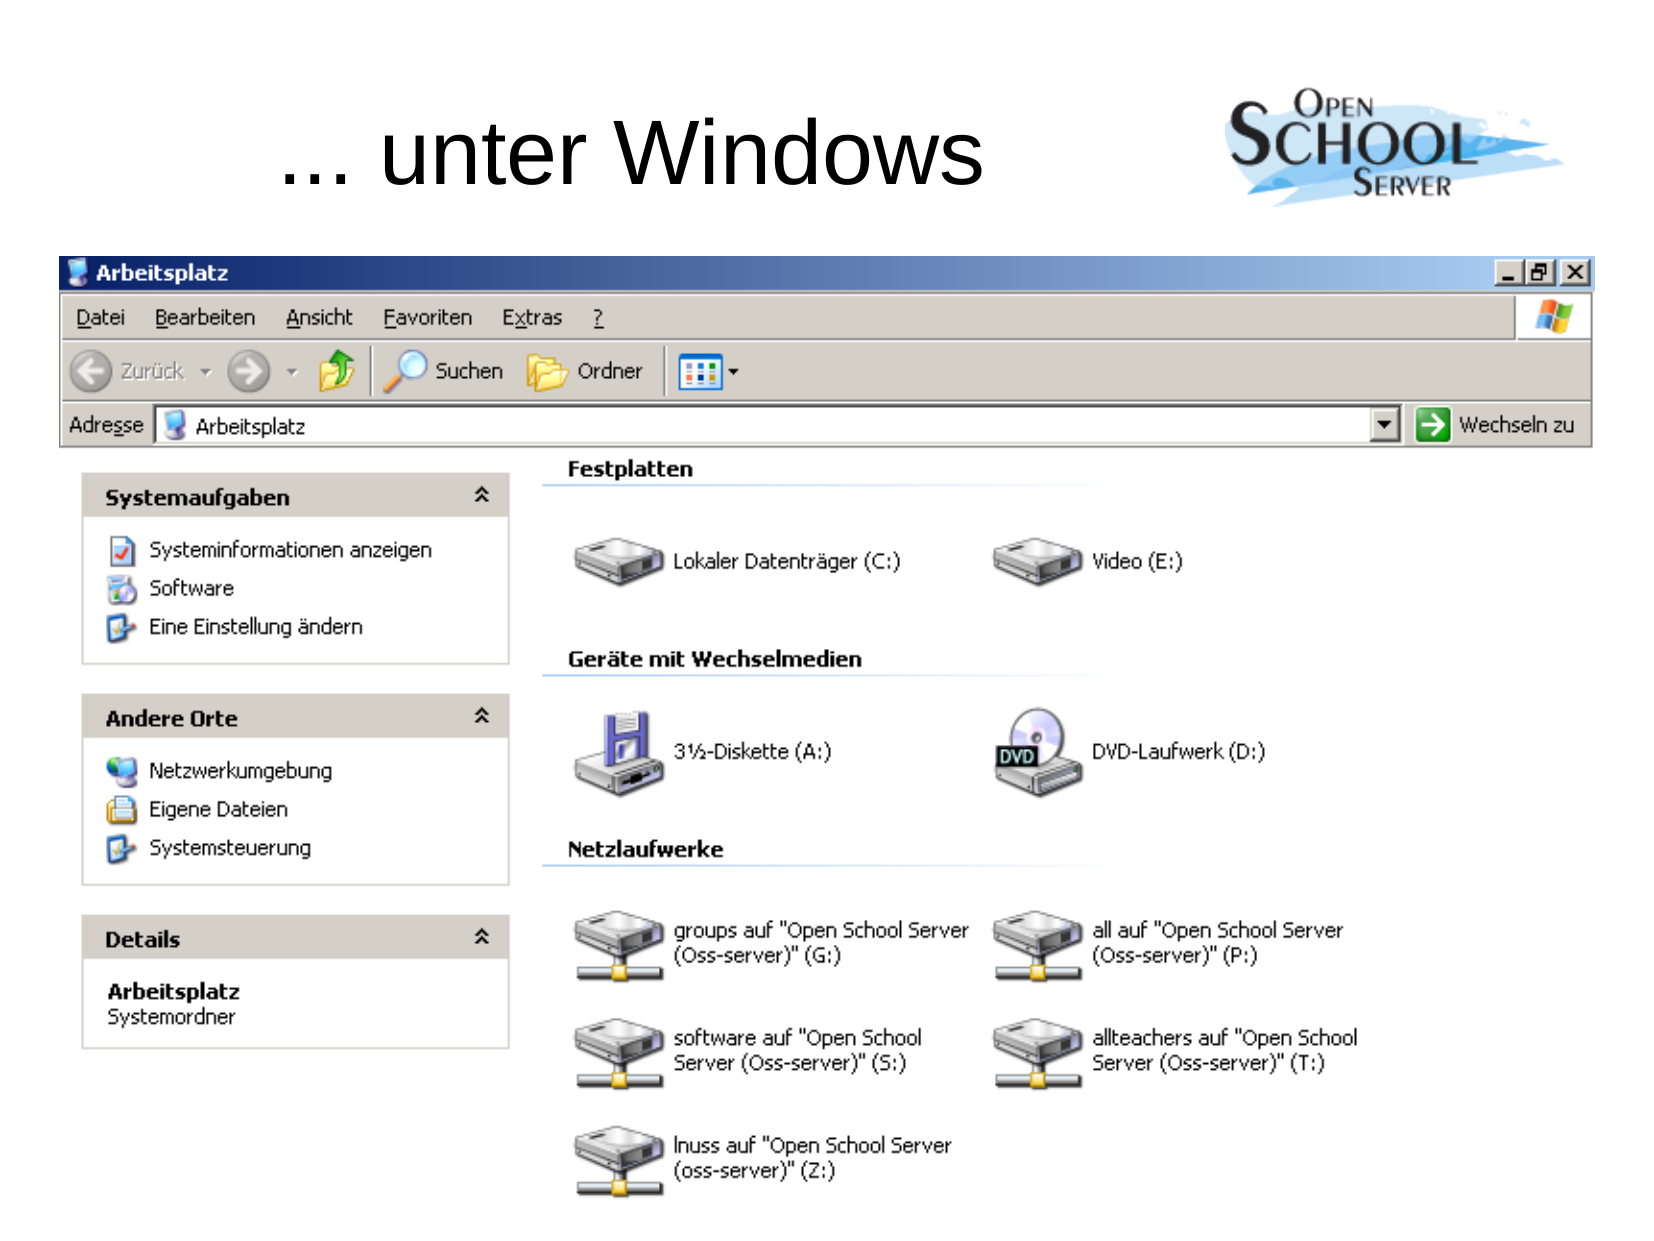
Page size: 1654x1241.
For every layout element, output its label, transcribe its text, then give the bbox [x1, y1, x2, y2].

picture [59, 256, 1595, 1241]
picture [1225, 82, 1565, 207]
title ... unter Windows [82, 49, 1182, 256]
